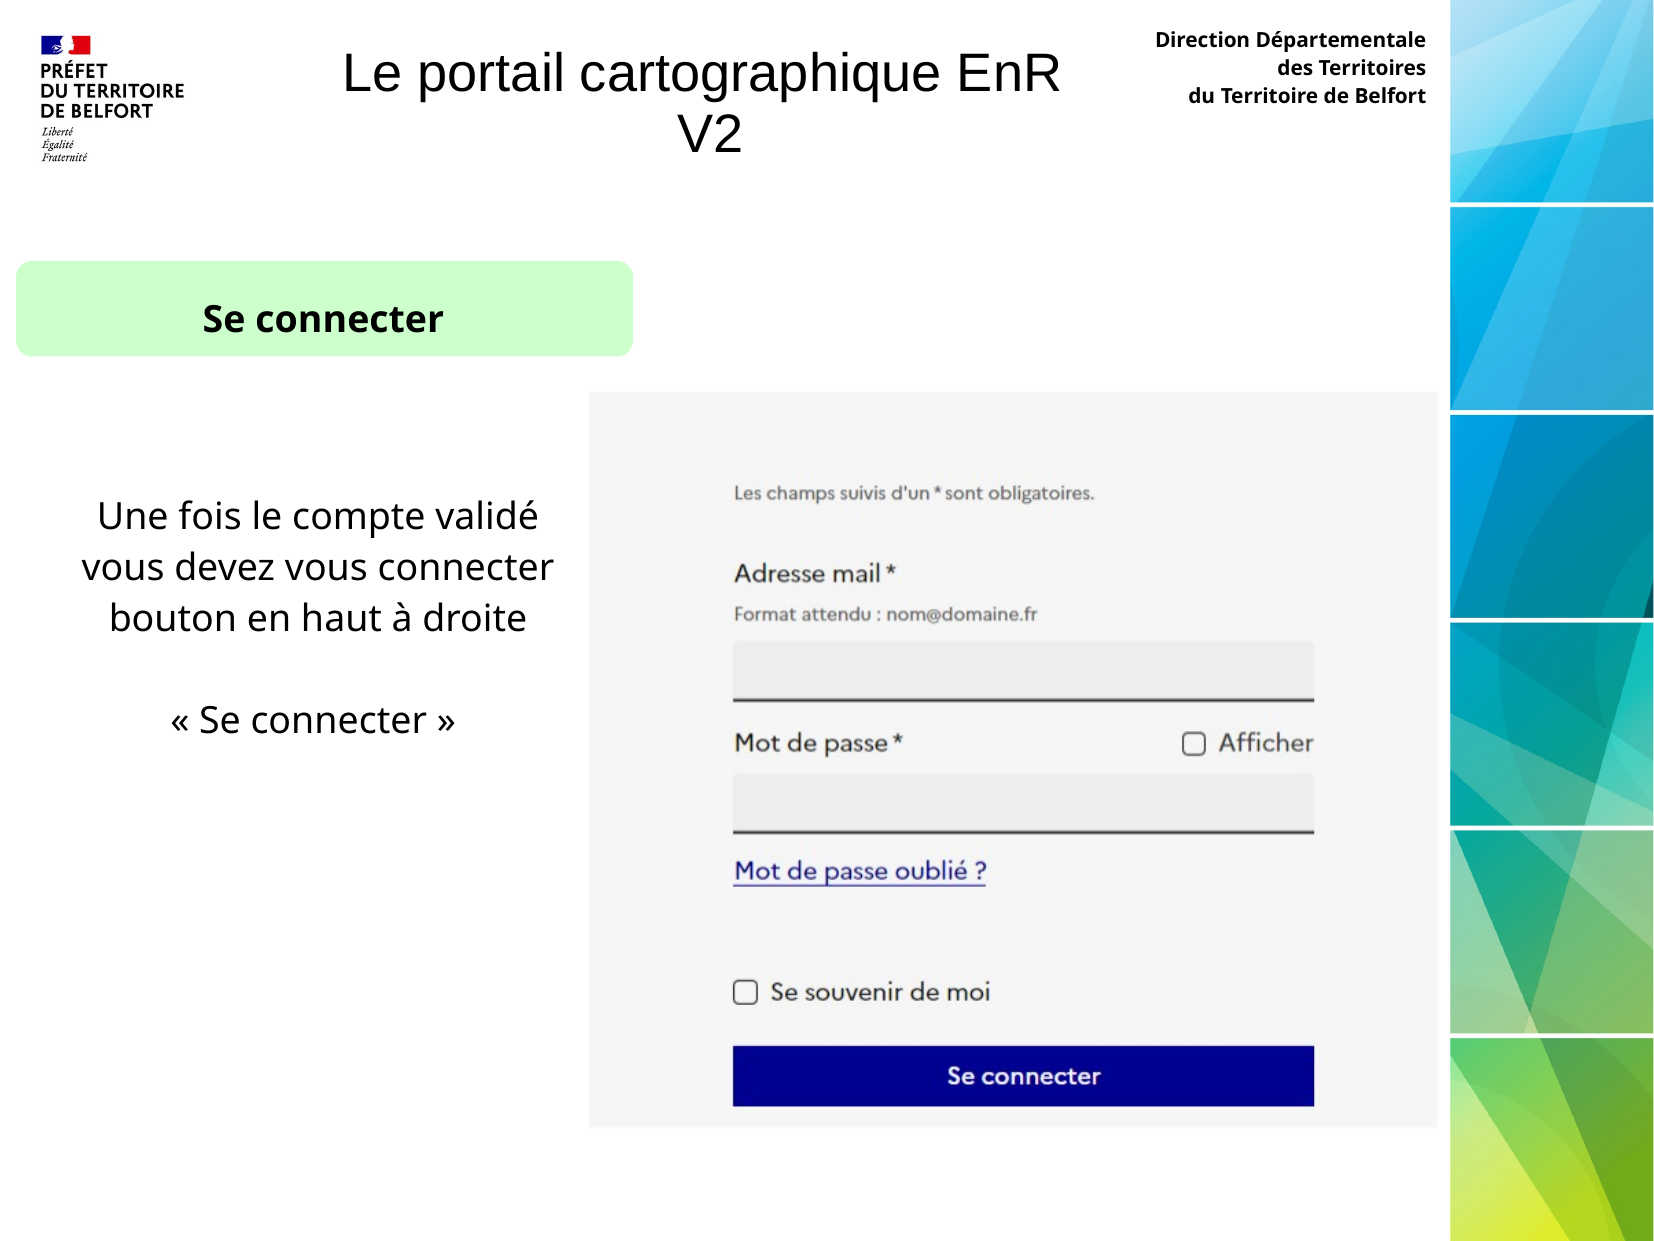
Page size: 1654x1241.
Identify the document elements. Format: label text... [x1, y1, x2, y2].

picture [578, 378, 1438, 1141]
picture [23, 17, 59, 179]
picture [1450, 454, 1654, 1241]
text_box Une fois le compte validé vous devez vous connecter bouton en haut à droite « Se connecter » [24, 387, 578, 1064]
text_box Se connecter [36, 268, 611, 368]
picture [1450, 0, 1654, 415]
title Le portail cartographique EnR V2 [59, 17, 1347, 189]
text_box [16, 260, 634, 357]
